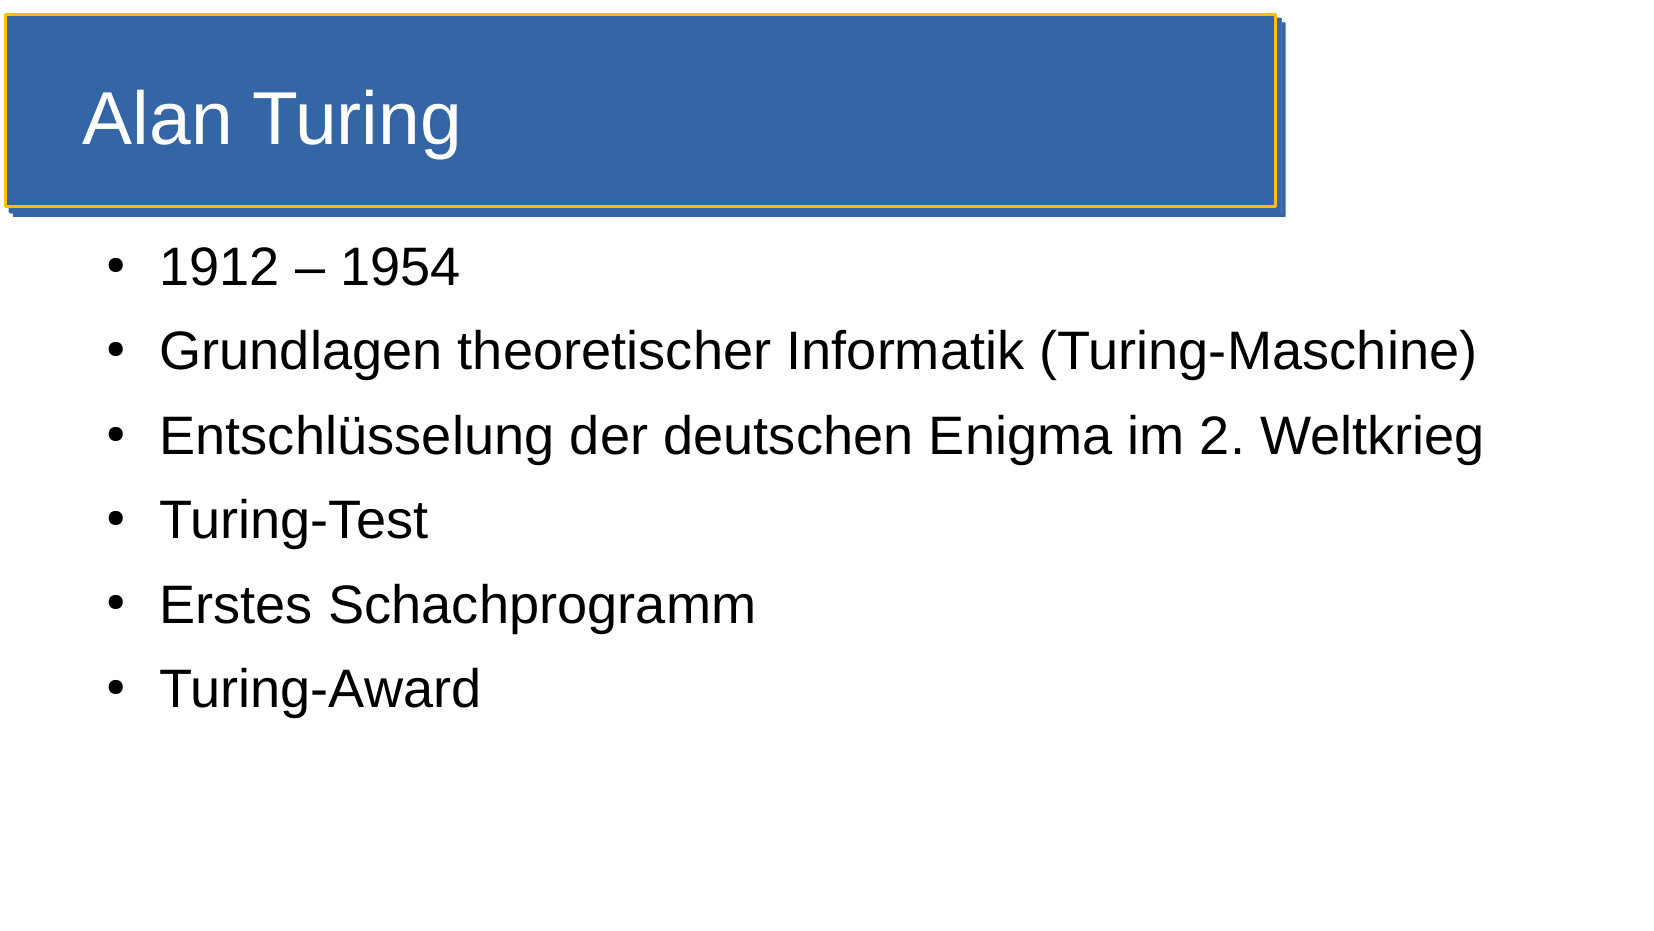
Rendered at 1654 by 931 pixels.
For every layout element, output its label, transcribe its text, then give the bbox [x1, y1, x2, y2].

list 1912 – 1954 Grundlagen theoretischer Informatik (Turing-Maschine) Entschlüsselung der deutschen Enigma im 2. Weltkrieg Turing-Test Erstes Schachprogramm Turing-Award [88, 236, 1565, 798]
title Alan Turing [82, 44, 1235, 192]
